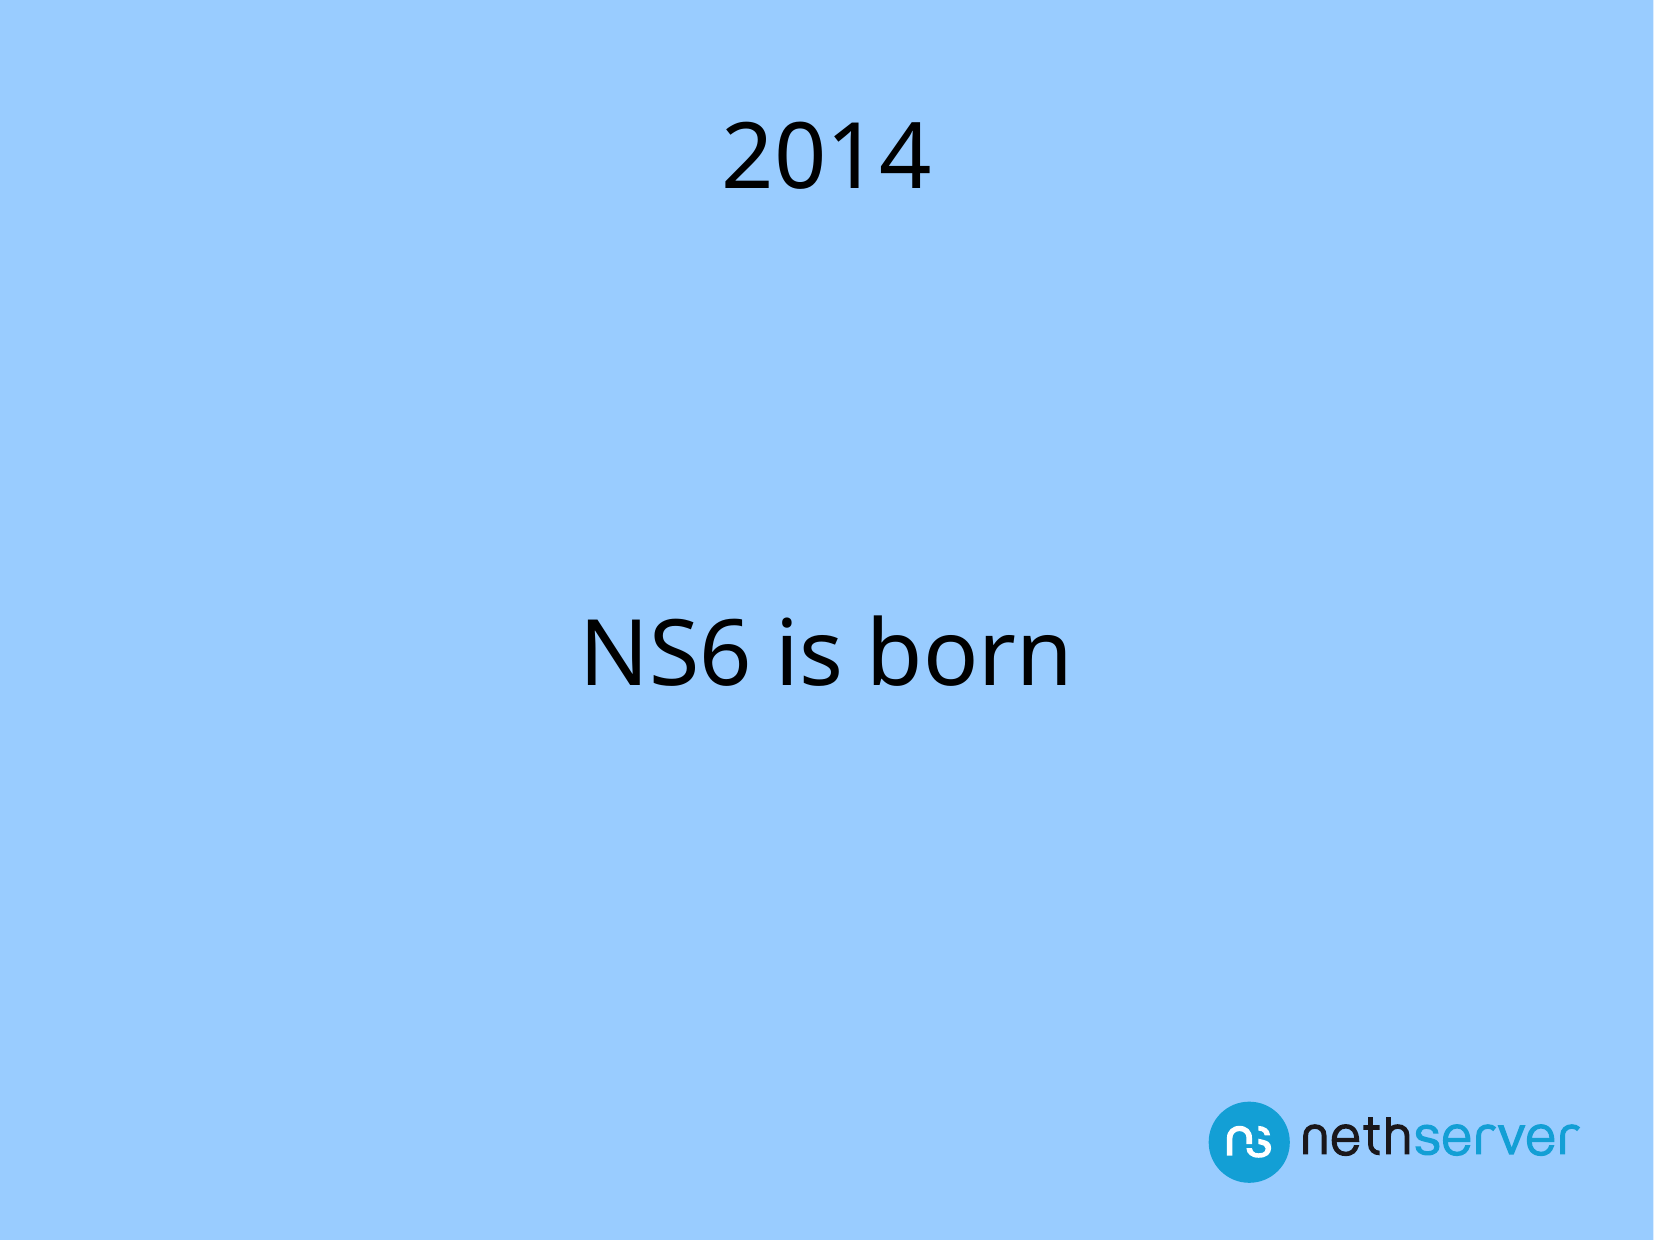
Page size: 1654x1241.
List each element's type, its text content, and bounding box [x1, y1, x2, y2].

subtitle NS6 is born [82, 290, 1571, 1010]
picture [1015, 921, 1654, 1241]
title 2014 [82, 49, 1571, 257]
